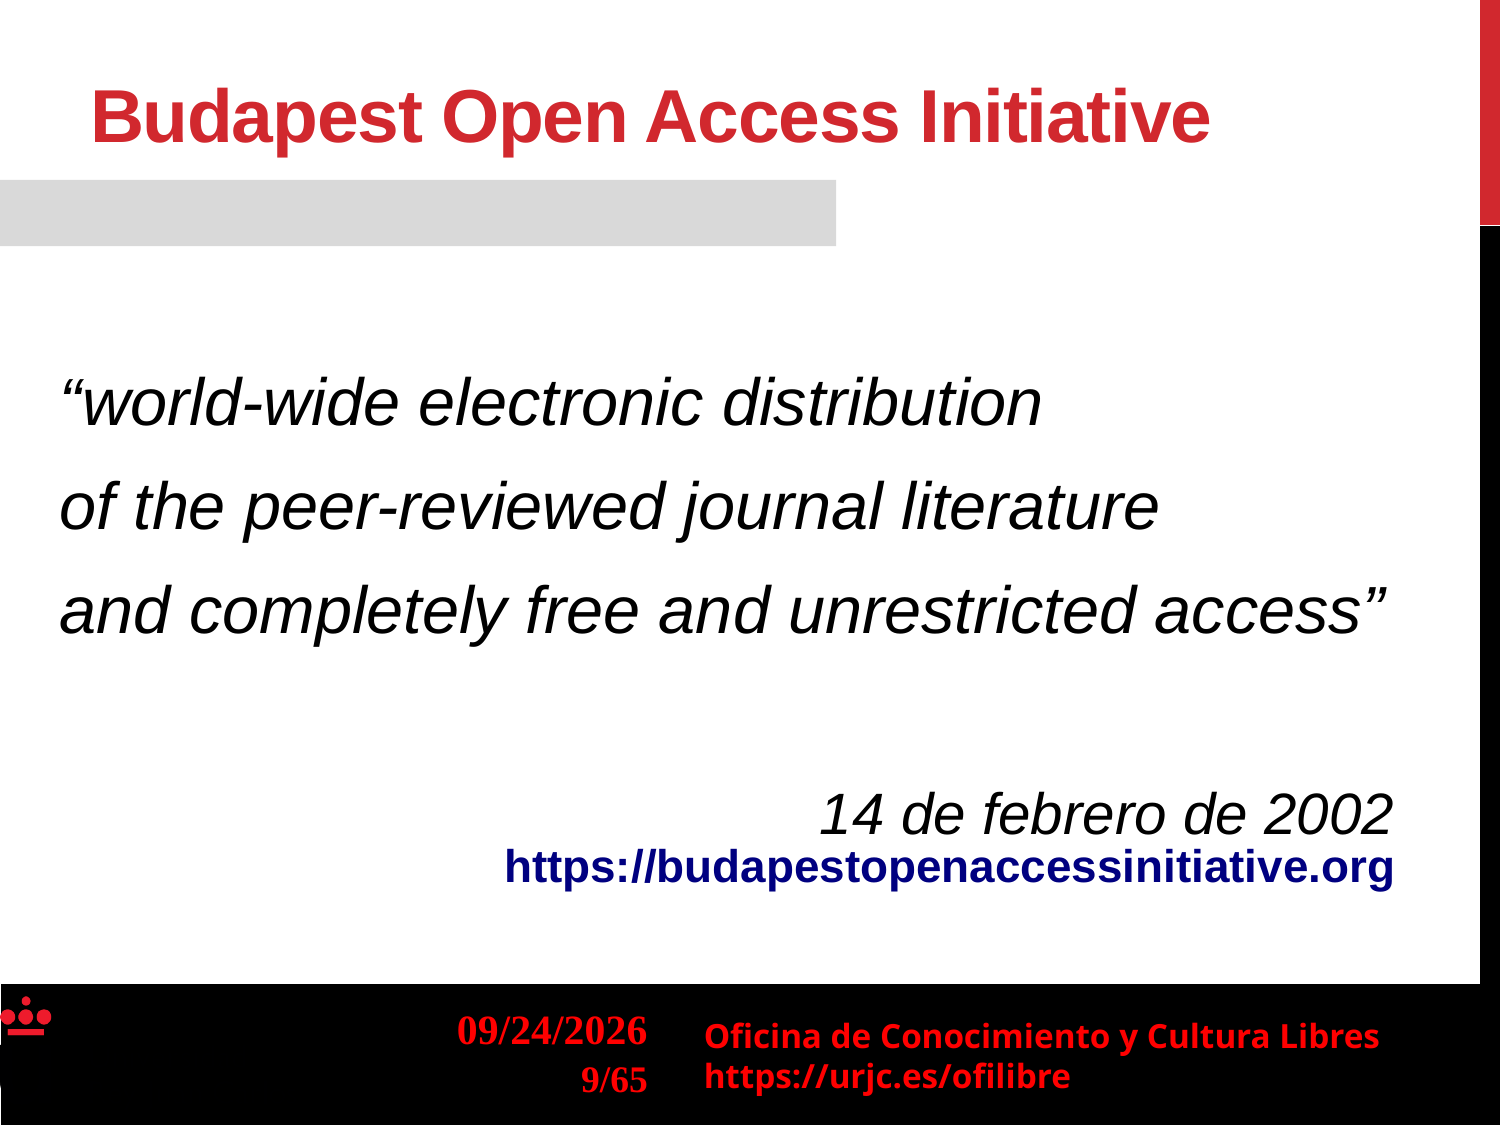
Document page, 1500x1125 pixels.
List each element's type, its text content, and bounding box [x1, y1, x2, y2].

text_box “world-wide electronic distribution of the peer-reviewed journal literature and completely free and unrestricted access” 14 de febrero de 2002 [45, 357, 1411, 855]
title [75, 15, 1425, 172]
text_box https://budapestopenaccessinitiative.org [489, 833, 1413, 909]
text_box Budapest Open Access Initiative [0, 24, 1326, 172]
